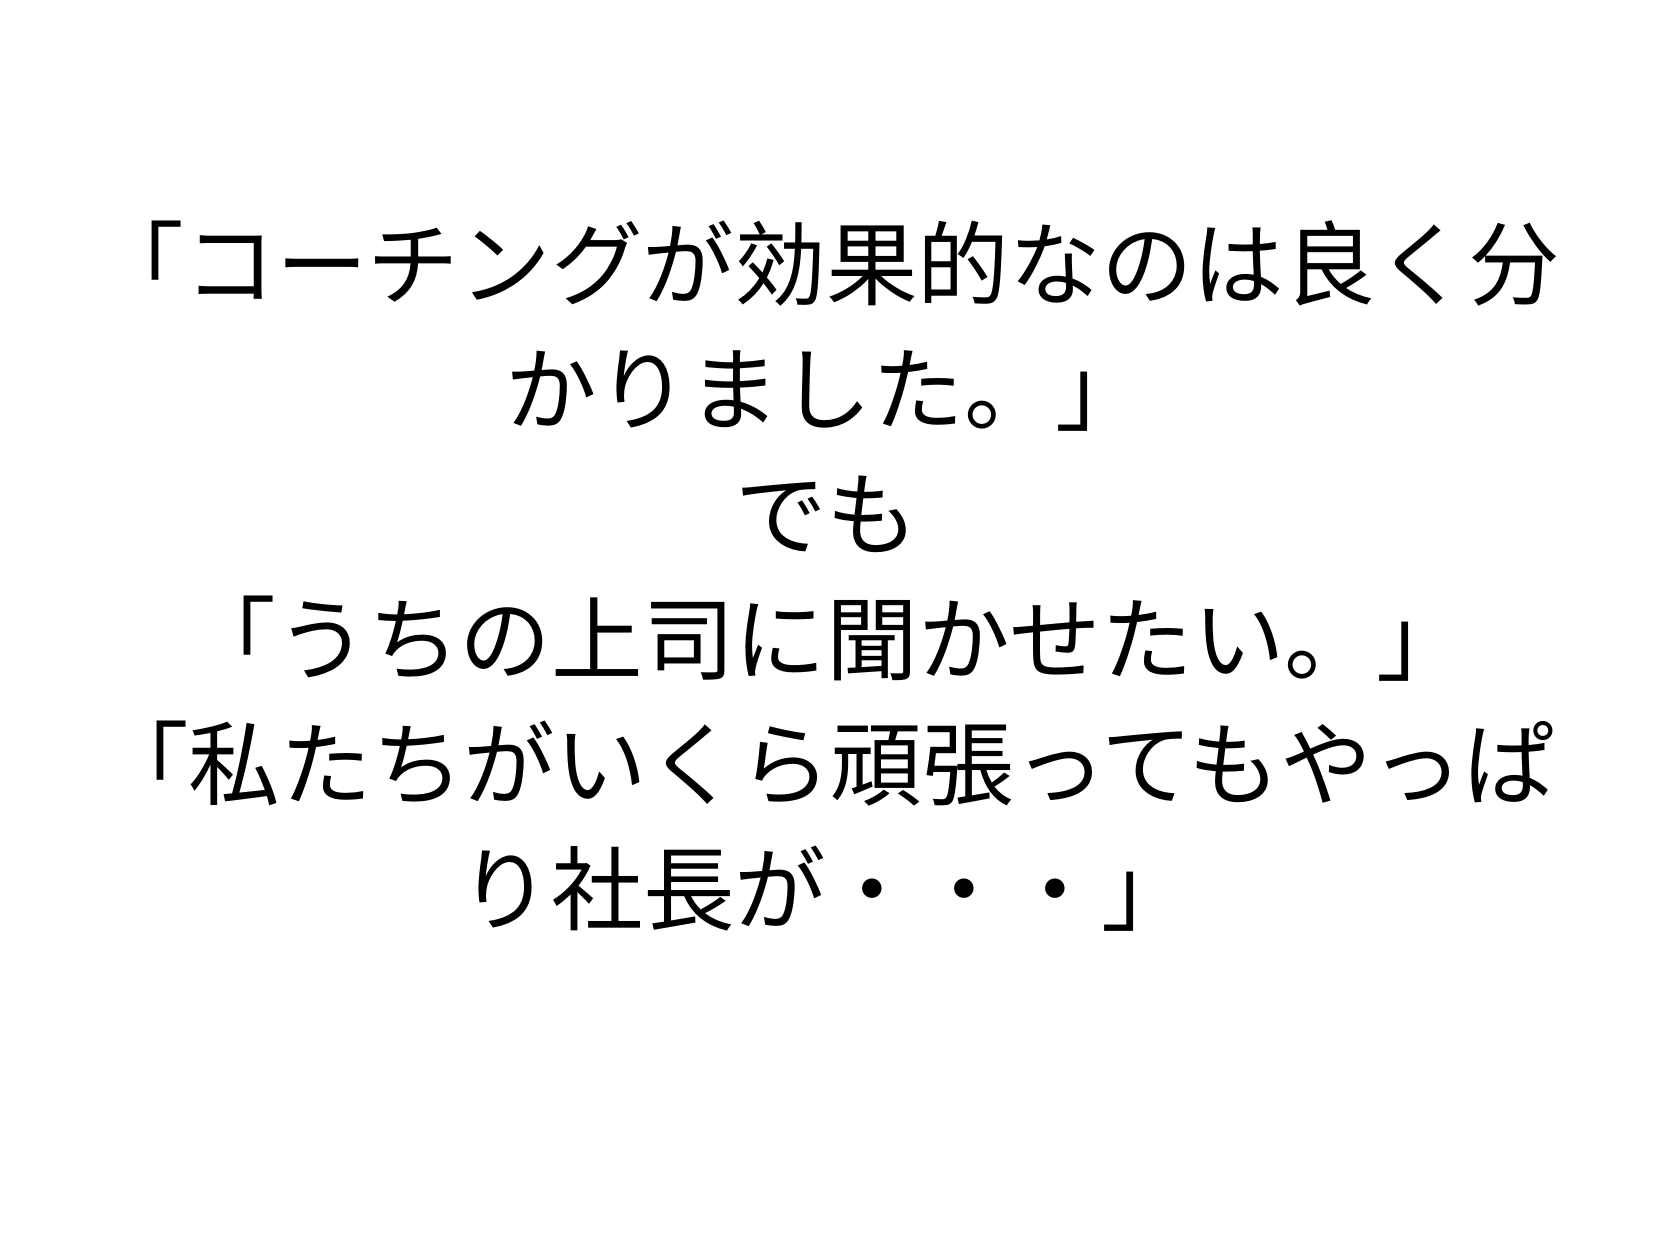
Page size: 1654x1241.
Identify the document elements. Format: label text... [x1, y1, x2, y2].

title 「コーチングが効果的なのは良く分かりました。」 でも 「うちの上司に聞かせたい。」 「私たちがいくら頑張ってもやっぱり社長が・・・」 [82, 29, 1571, 1123]
